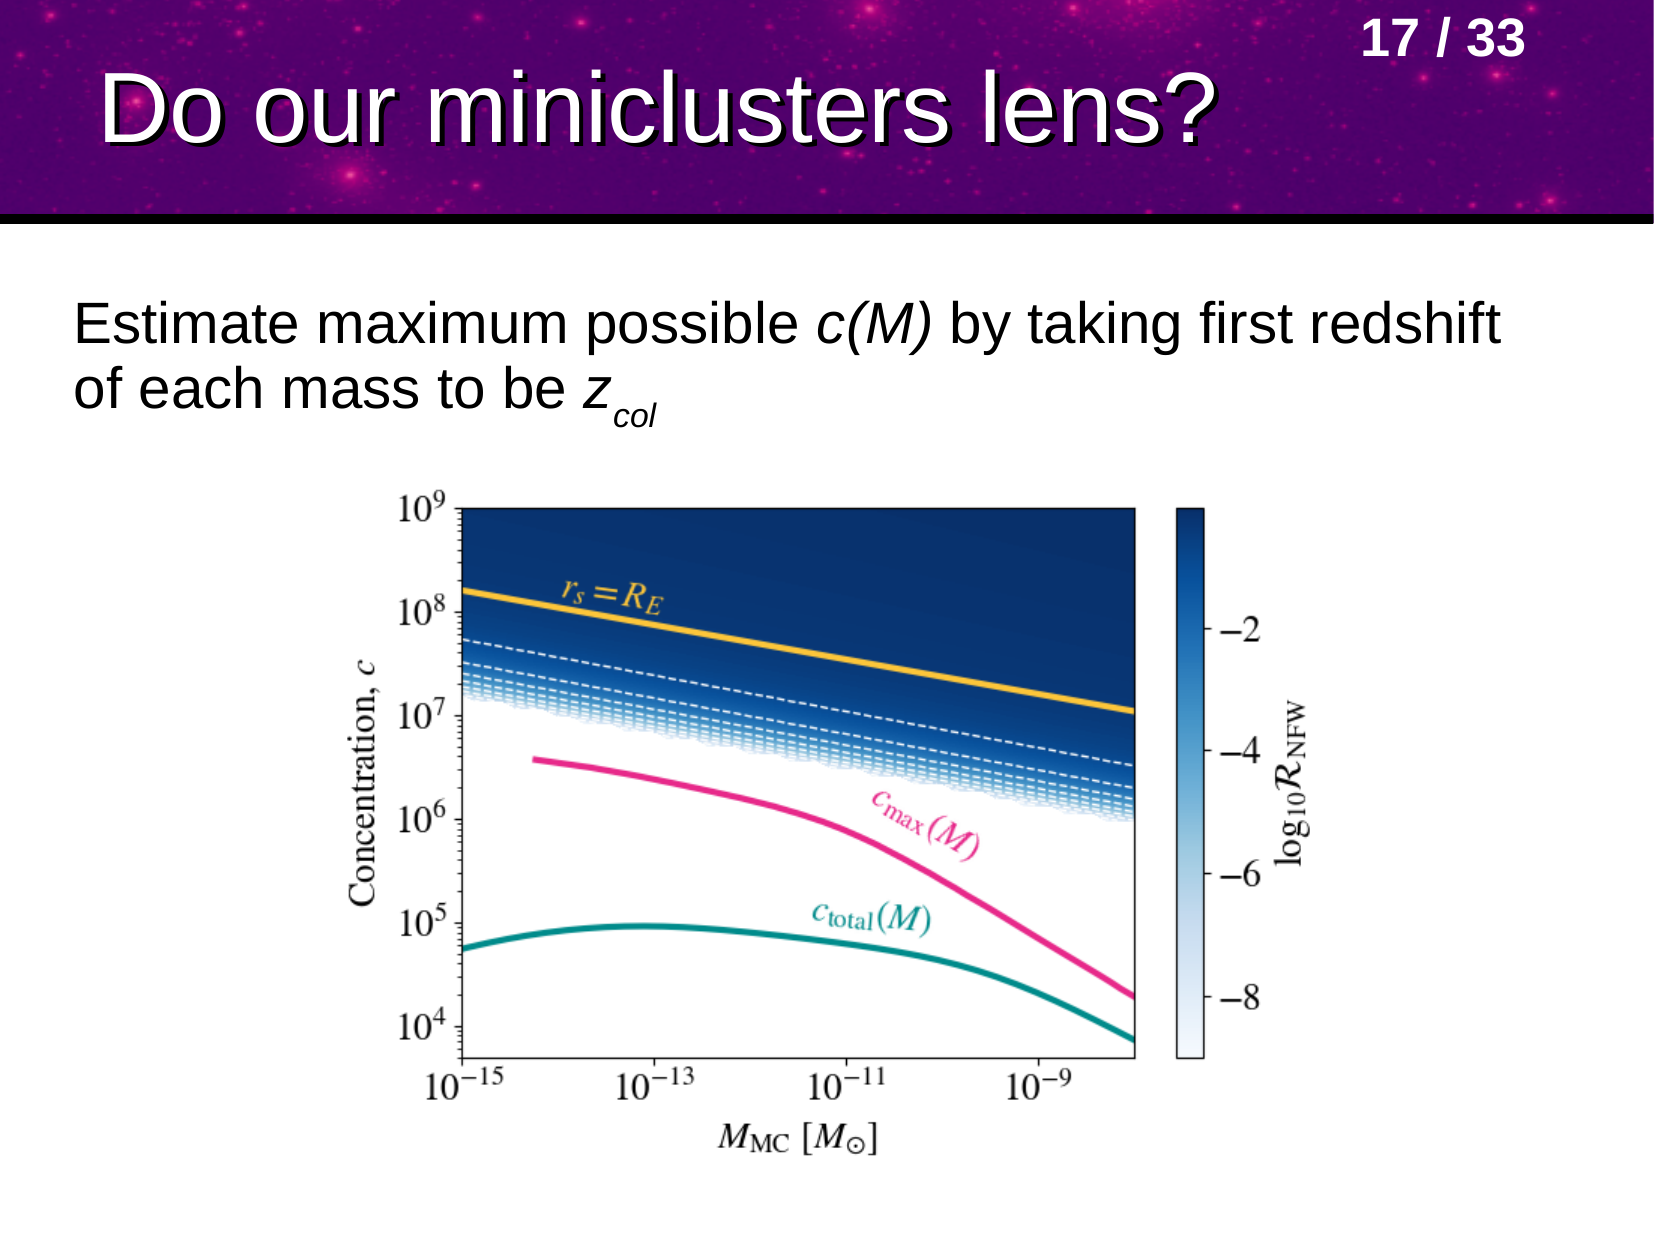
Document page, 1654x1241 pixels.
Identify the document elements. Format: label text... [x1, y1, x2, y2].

text_box Do our miniclusters lens? [82, 44, 1654, 283]
picture [0, 0, 1345, 214]
text_box Estimate maximum possible c(M) by taking first redshift of each mass to be zcol [59, 283, 1524, 851]
text_box <number> / 33 [1345, 0, 1654, 77]
picture [307, 851, 1358, 1202]
